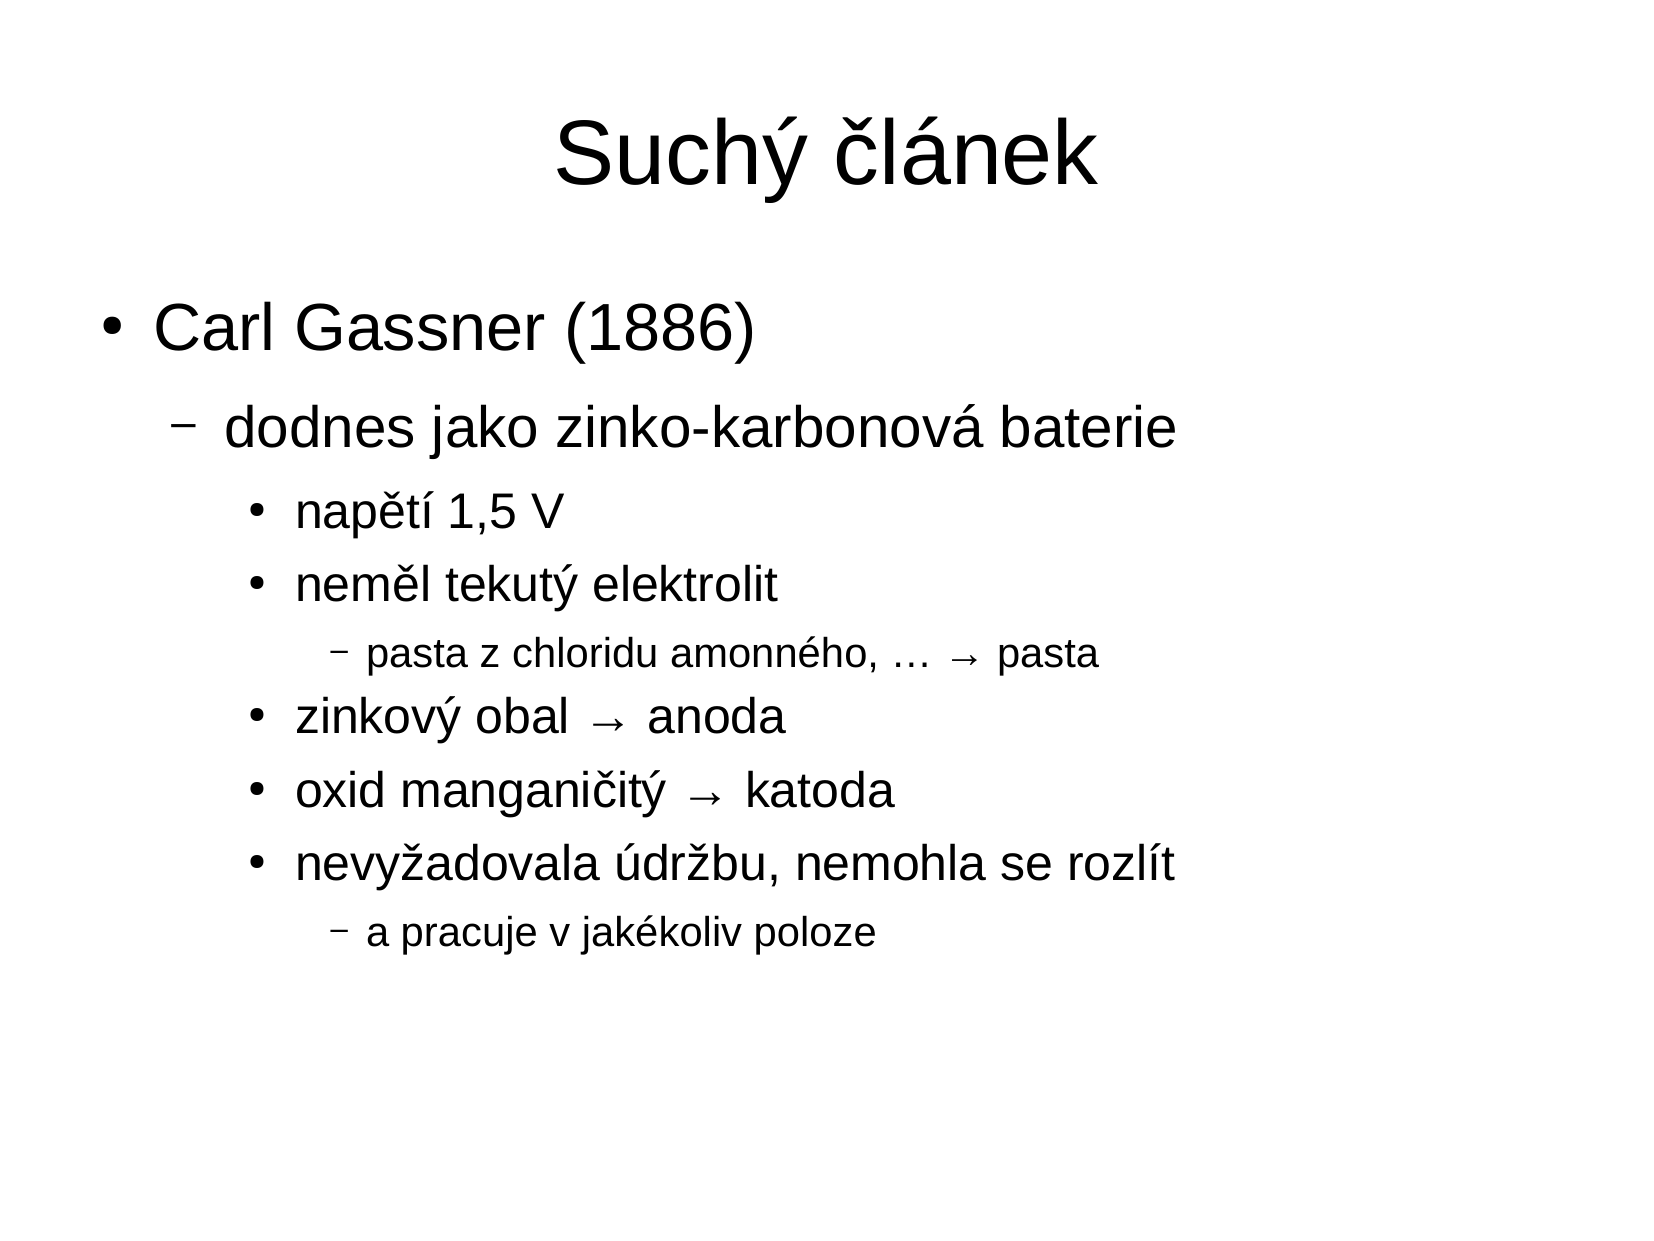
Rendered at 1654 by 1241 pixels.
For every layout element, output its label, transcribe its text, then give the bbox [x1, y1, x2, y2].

list Carl Gassner (1886) dodnes jako zinko-karbonová baterie napětí 1,5 V neměl tekutý elektrolit pasta z chloridu amonného, … → pasta zinkový obal → anoda oxid manganičitý → katoda nevyžadovala údržbu, nemohla se rozlít a pracuje v jakékoliv poloze [82, 290, 1538, 1010]
title Suchý článek [82, 49, 1571, 257]
